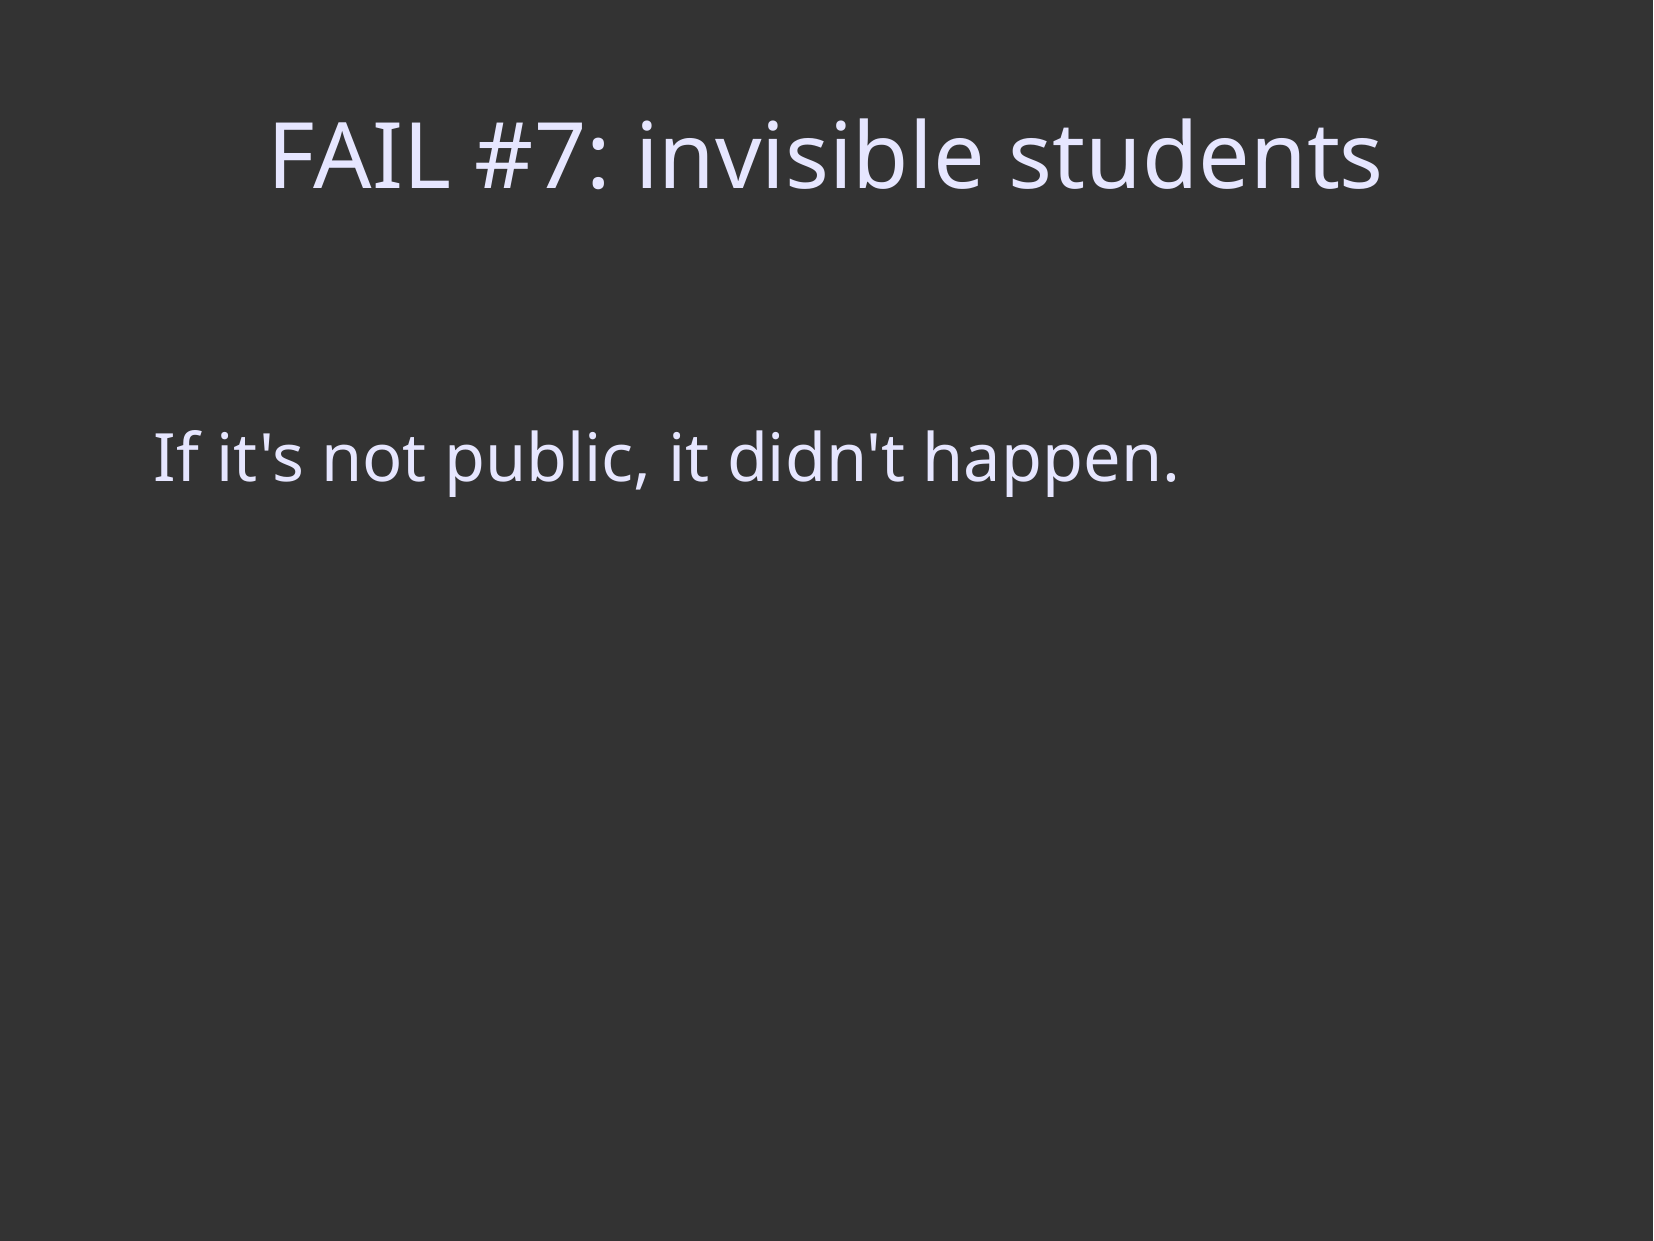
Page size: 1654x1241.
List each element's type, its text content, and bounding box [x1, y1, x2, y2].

title FAIL #7: invisible students [82, 27, 1571, 279]
list If it's not public, it didn't happen. [82, 290, 1571, 1109]
